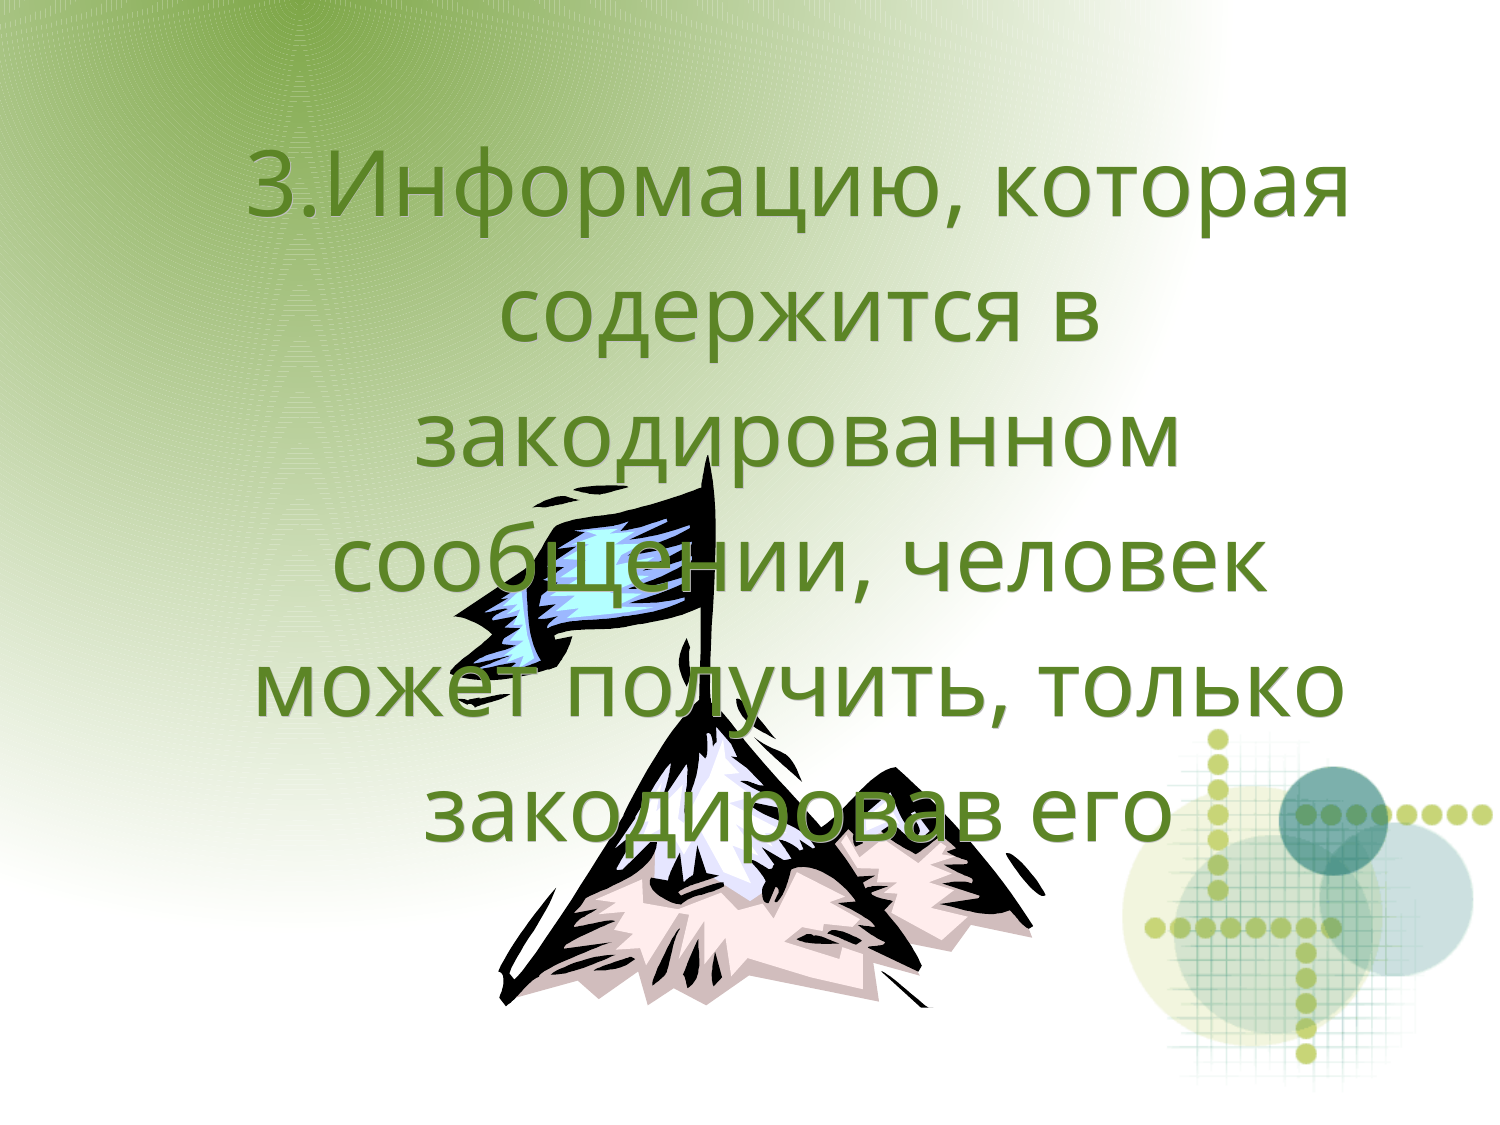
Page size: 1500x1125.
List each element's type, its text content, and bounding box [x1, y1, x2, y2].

picture [1110, 718, 1500, 1098]
title 3.Информацию, которая содержится в закодированном сообщении, человек может получить, только закодировав его [174, 153, 1425, 834]
picture [450, 834, 1051, 1013]
